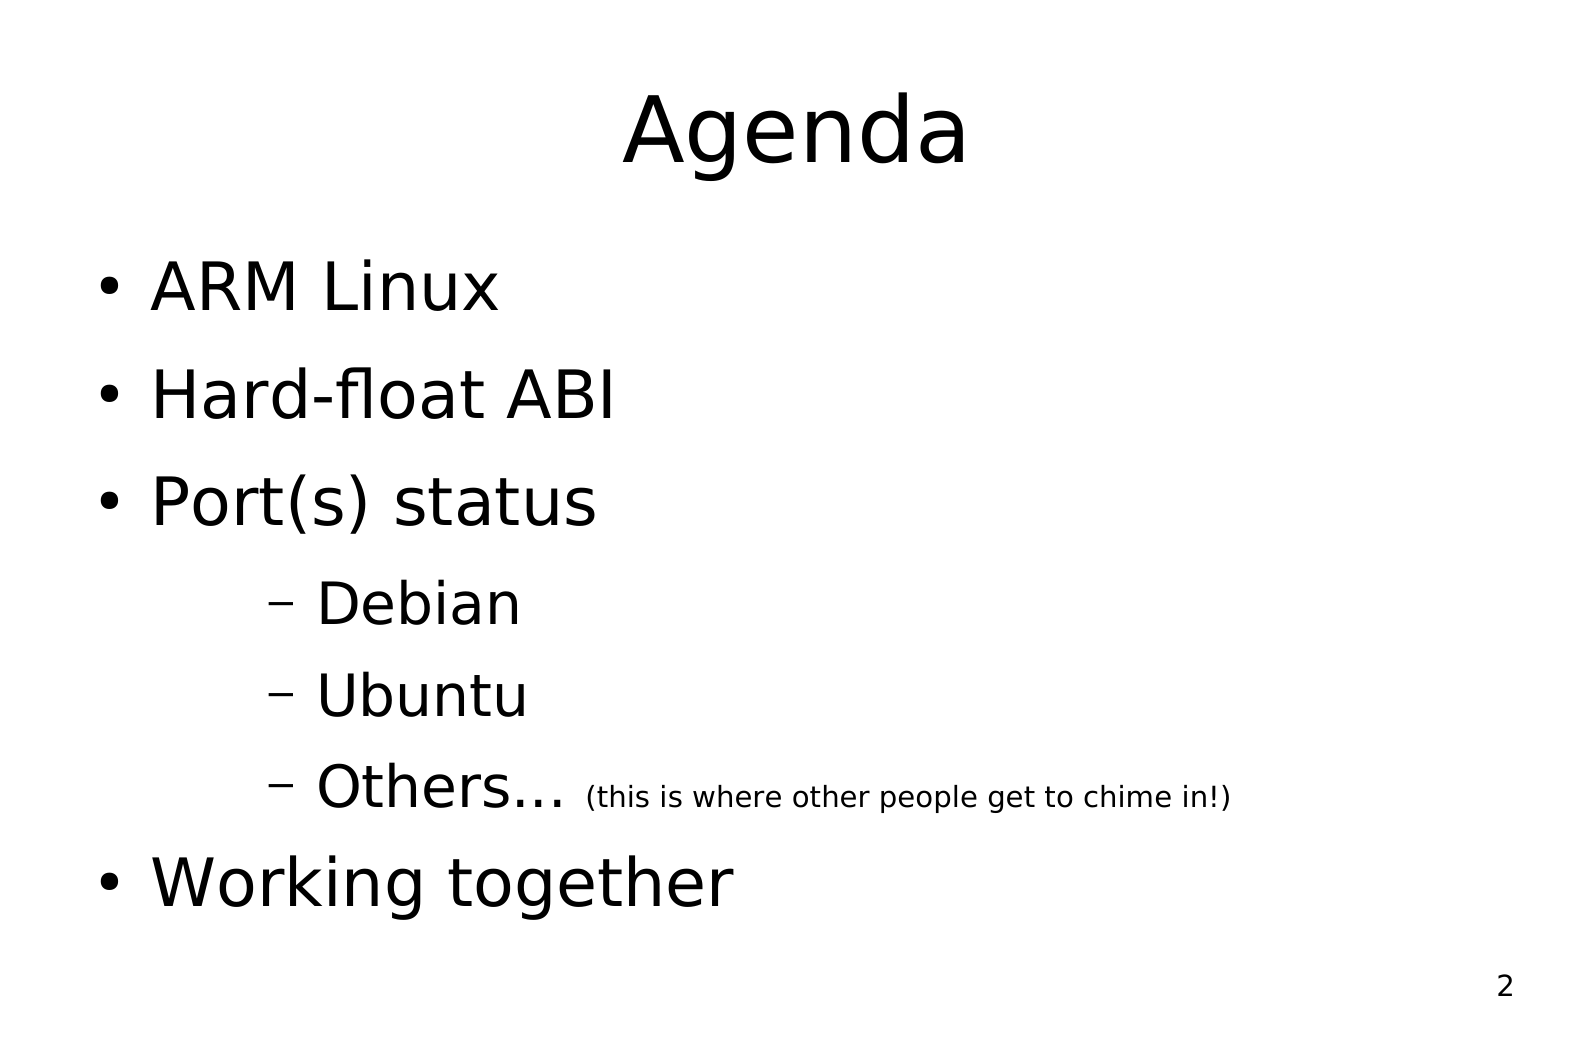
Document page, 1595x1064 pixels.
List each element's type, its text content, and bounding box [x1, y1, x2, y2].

list ARM Linux Hard-float ABI Port(s) status Debian Ubuntu Others... (this is where other people get to chime in!) Working together [79, 248, 1515, 936]
title Agenda [79, 49, 1515, 213]
